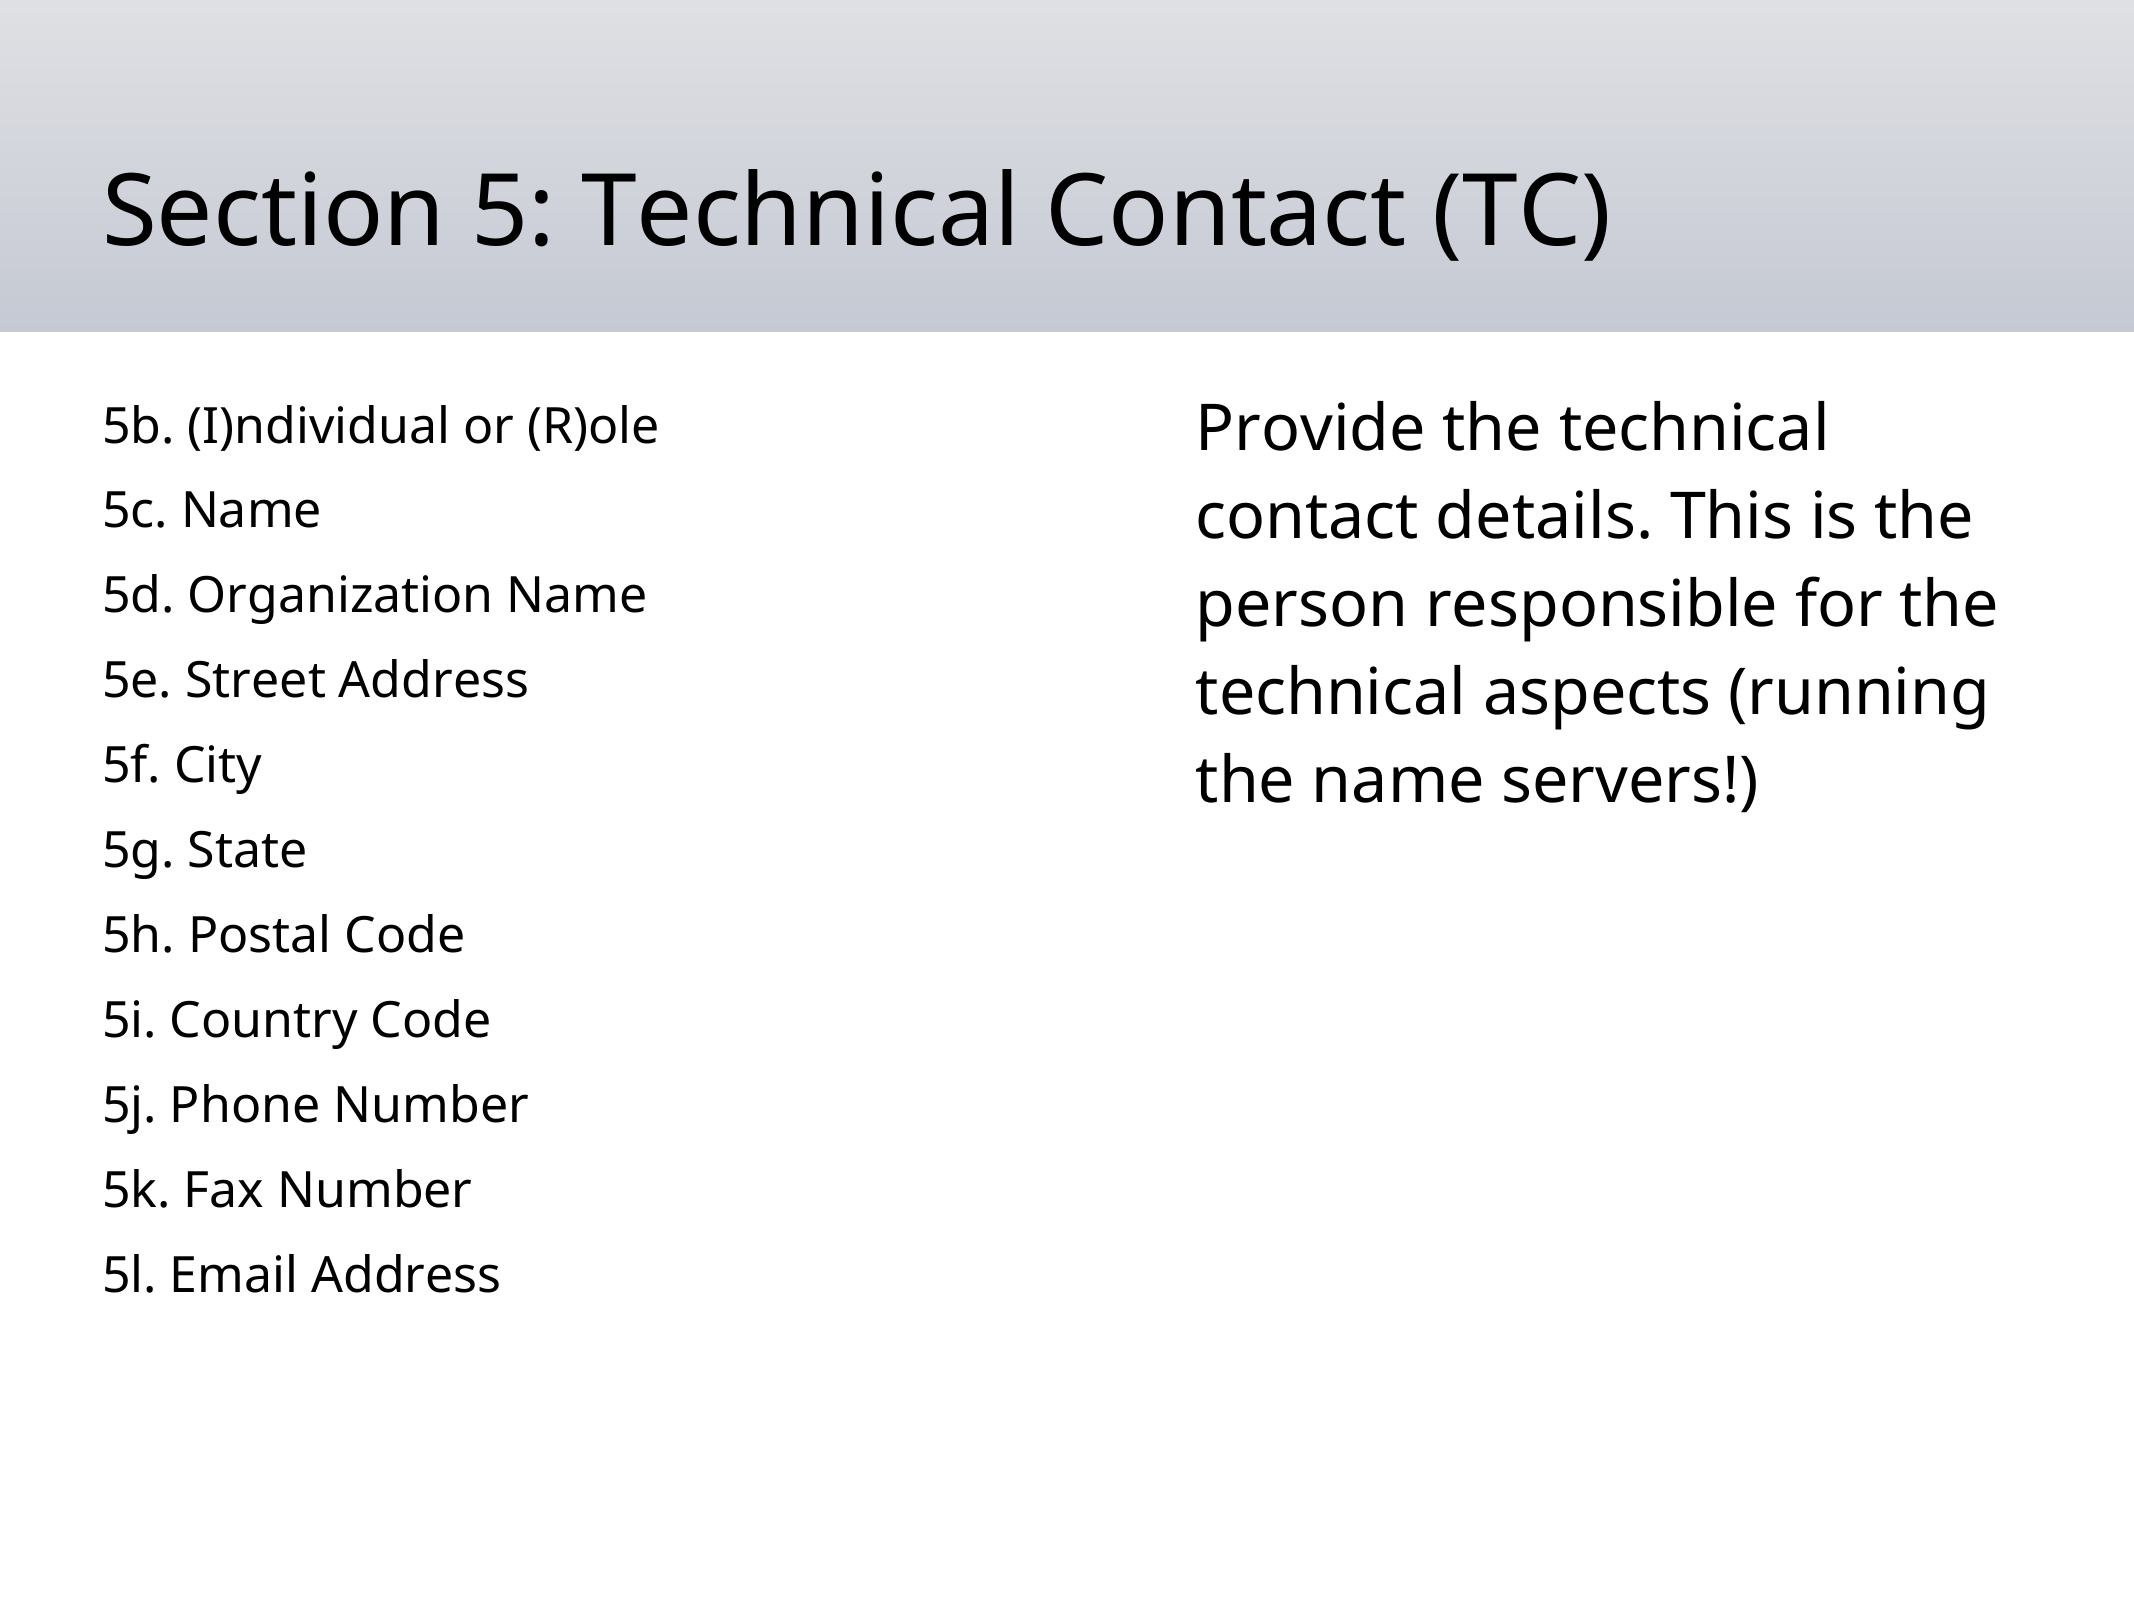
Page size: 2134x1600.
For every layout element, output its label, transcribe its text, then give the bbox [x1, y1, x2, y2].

text_box Provide the technical contact details. This is the person responsible for the technical aspects (running the name servers!) [1195, 381, 2013, 1459]
title Section 5: Technical Contact (TC) [93, 54, 2040, 284]
list 5b. (I)ndividual or (R)ole 5c. Name 5d. Organization Name 5e. Street Address 5f. City 5g. State 5h. Postal Code 5i. Country Code 5j. Phone Number 5k. Fax Number 5l. Email Address [93, 381, 911, 1459]
text_box [0, 0, 2134, 332]
